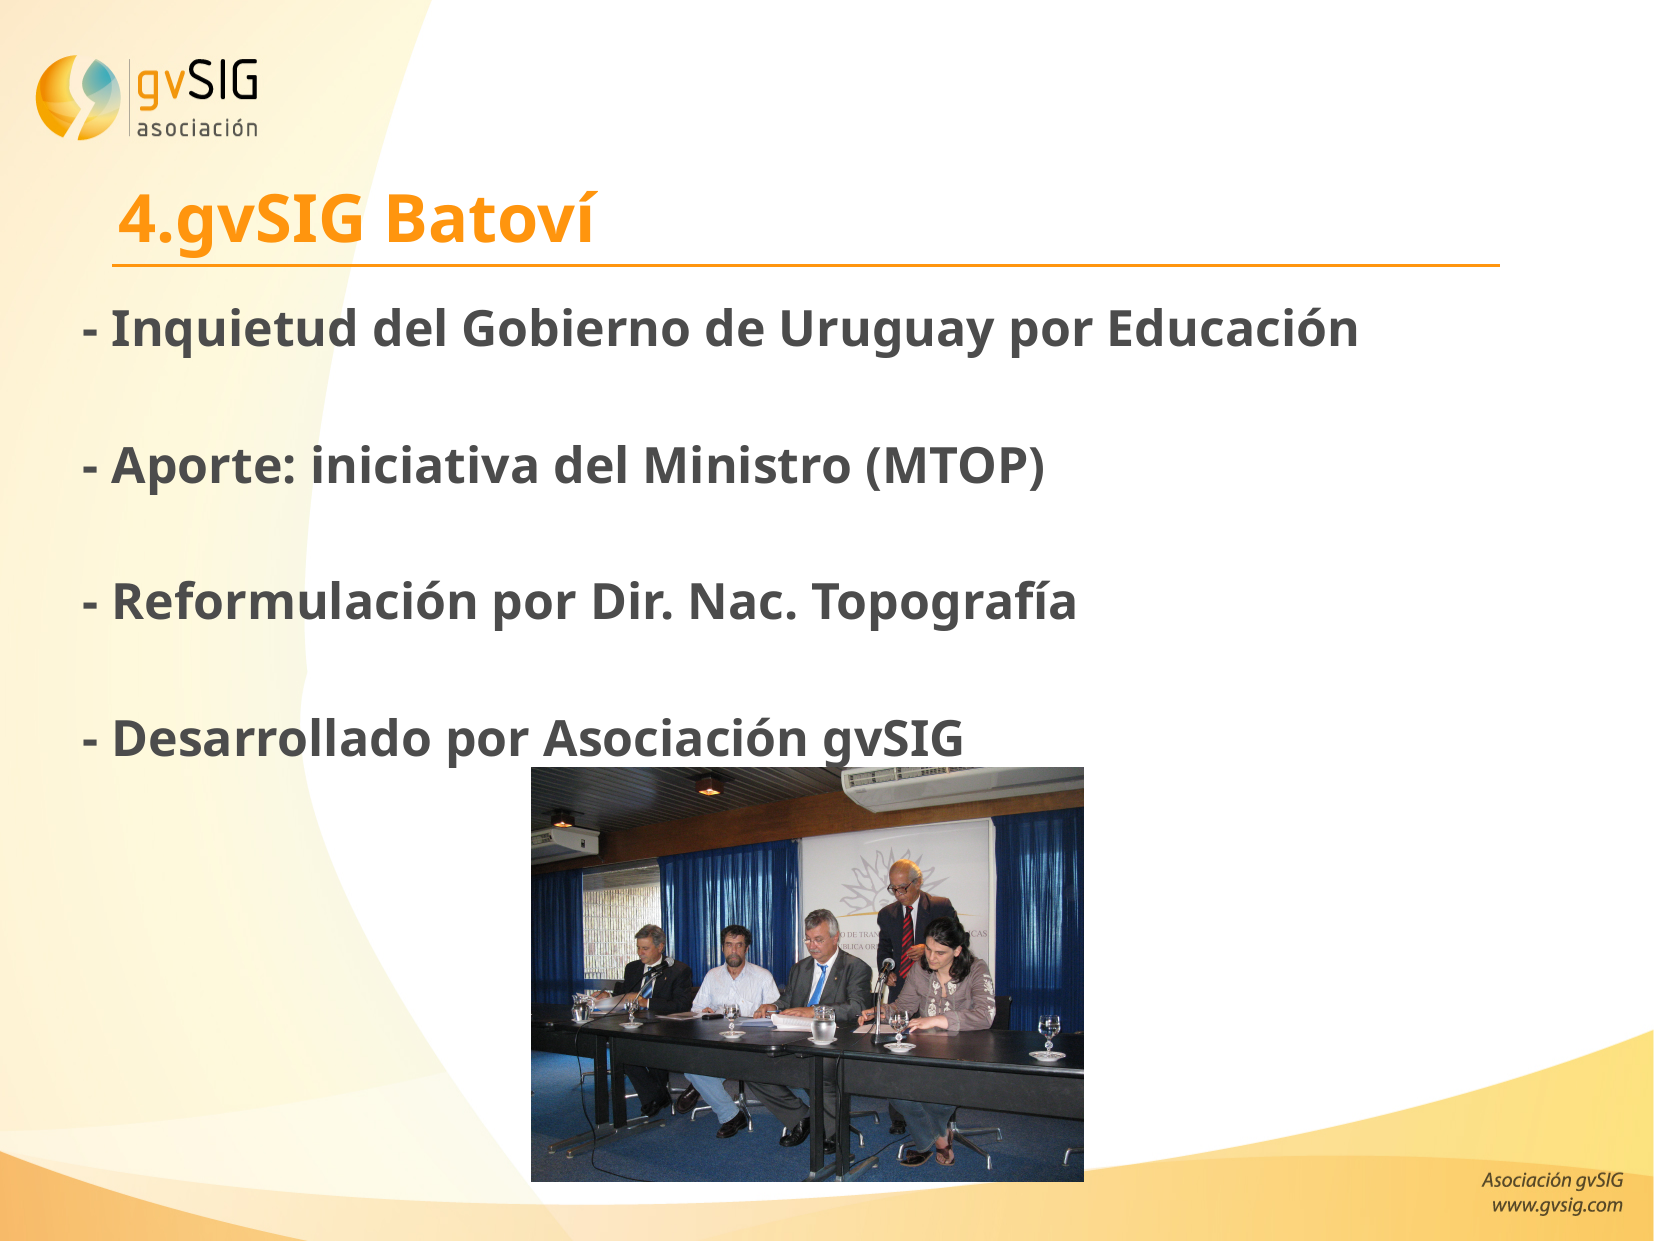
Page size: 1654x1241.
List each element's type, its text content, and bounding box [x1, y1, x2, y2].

title 4.gvSIG Batoví [118, 167, 1607, 266]
title - Inquietud del Gobierno de Uruguay por Educación - Aporte: iniciativa del Ministro (MTOP) - Reformulación por Dir. Nac. Topografía - Desarrollado por Asociación gvSIG [82, 327, 1641, 737]
picture [0, 0, 1654, 1241]
